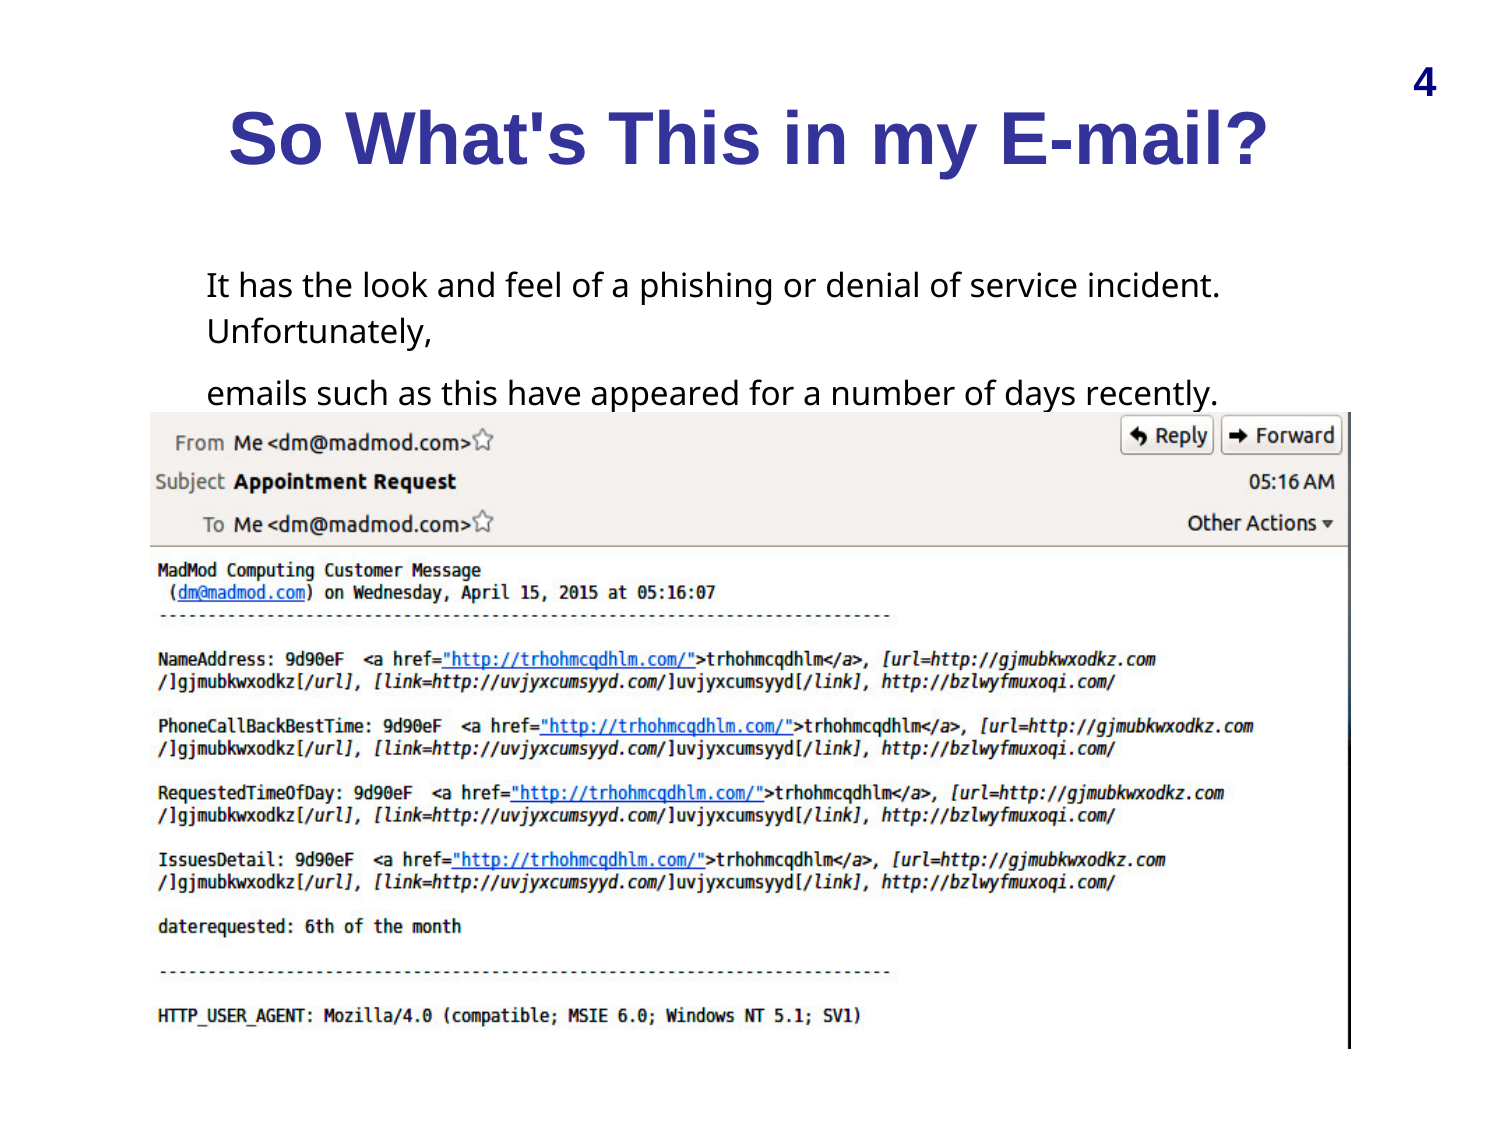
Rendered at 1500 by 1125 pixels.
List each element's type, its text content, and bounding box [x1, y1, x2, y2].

text_box 4 [1387, 47, 1463, 113]
list It has the look and feel of a phishing or denial of service incident. Unfortunately, emails such as this have appeared for a number of days recently. [150, 262, 1351, 353]
picture [150, 412, 1351, 1050]
title So What's This in my E-mail? [75, 45, 1426, 233]
